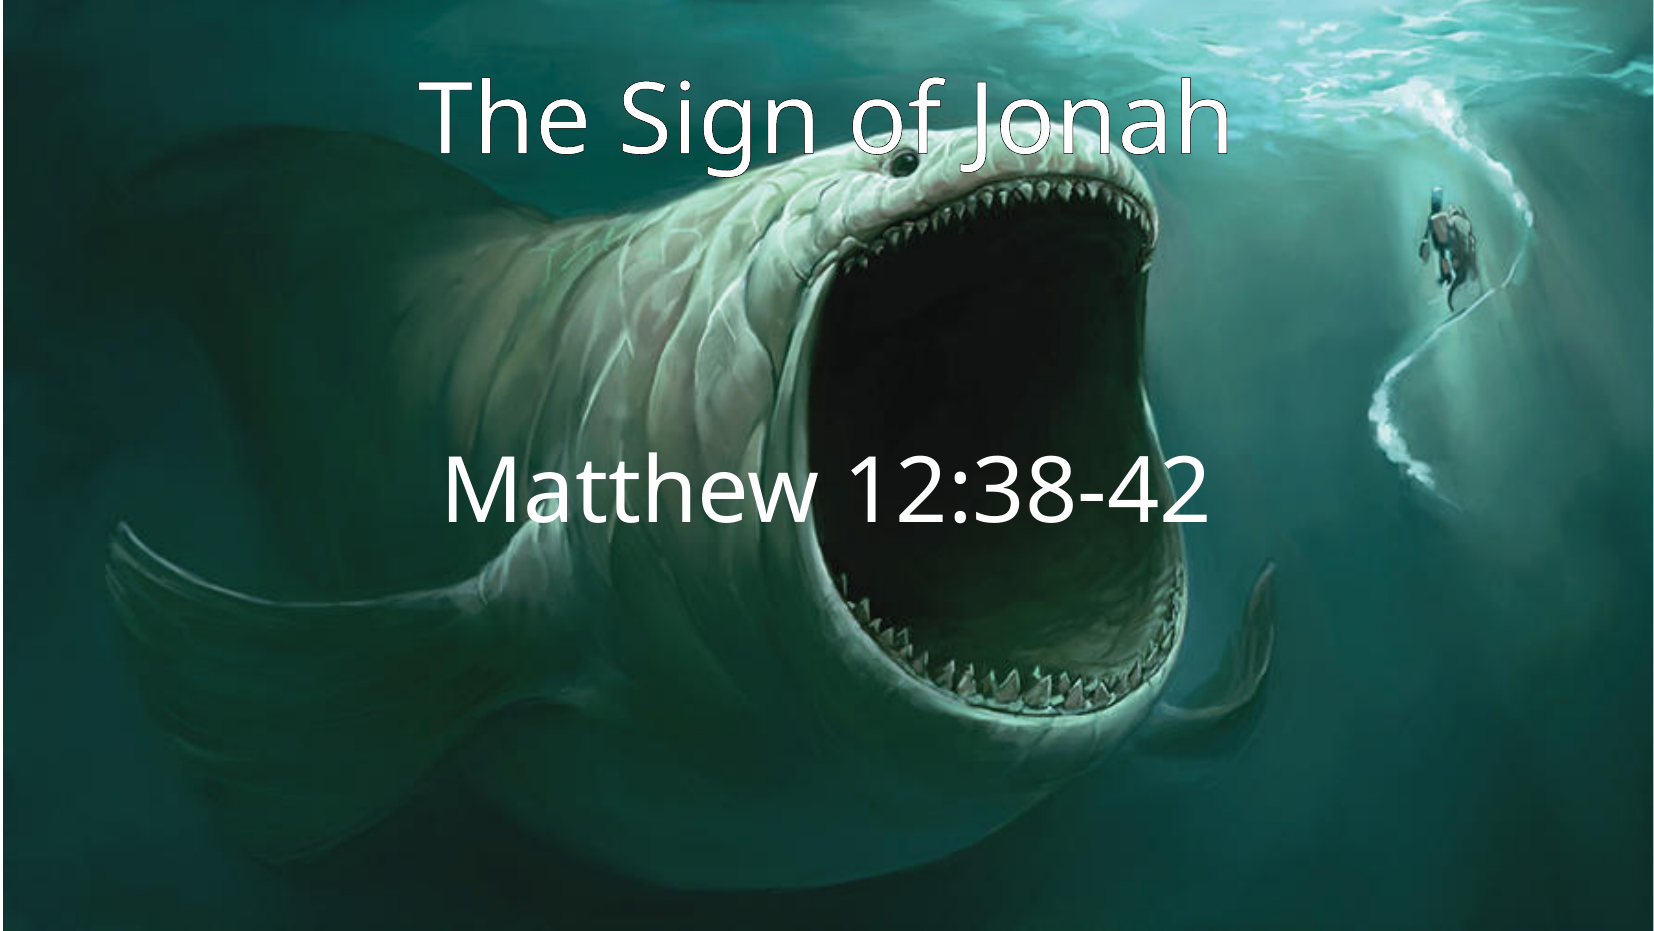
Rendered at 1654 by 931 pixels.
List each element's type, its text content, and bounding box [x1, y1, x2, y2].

subtitle Matthew 12:38-42 [82, 217, 1571, 758]
picture [3, 0, 1654, 931]
title The Sign of Jonah [82, 37, 1571, 193]
